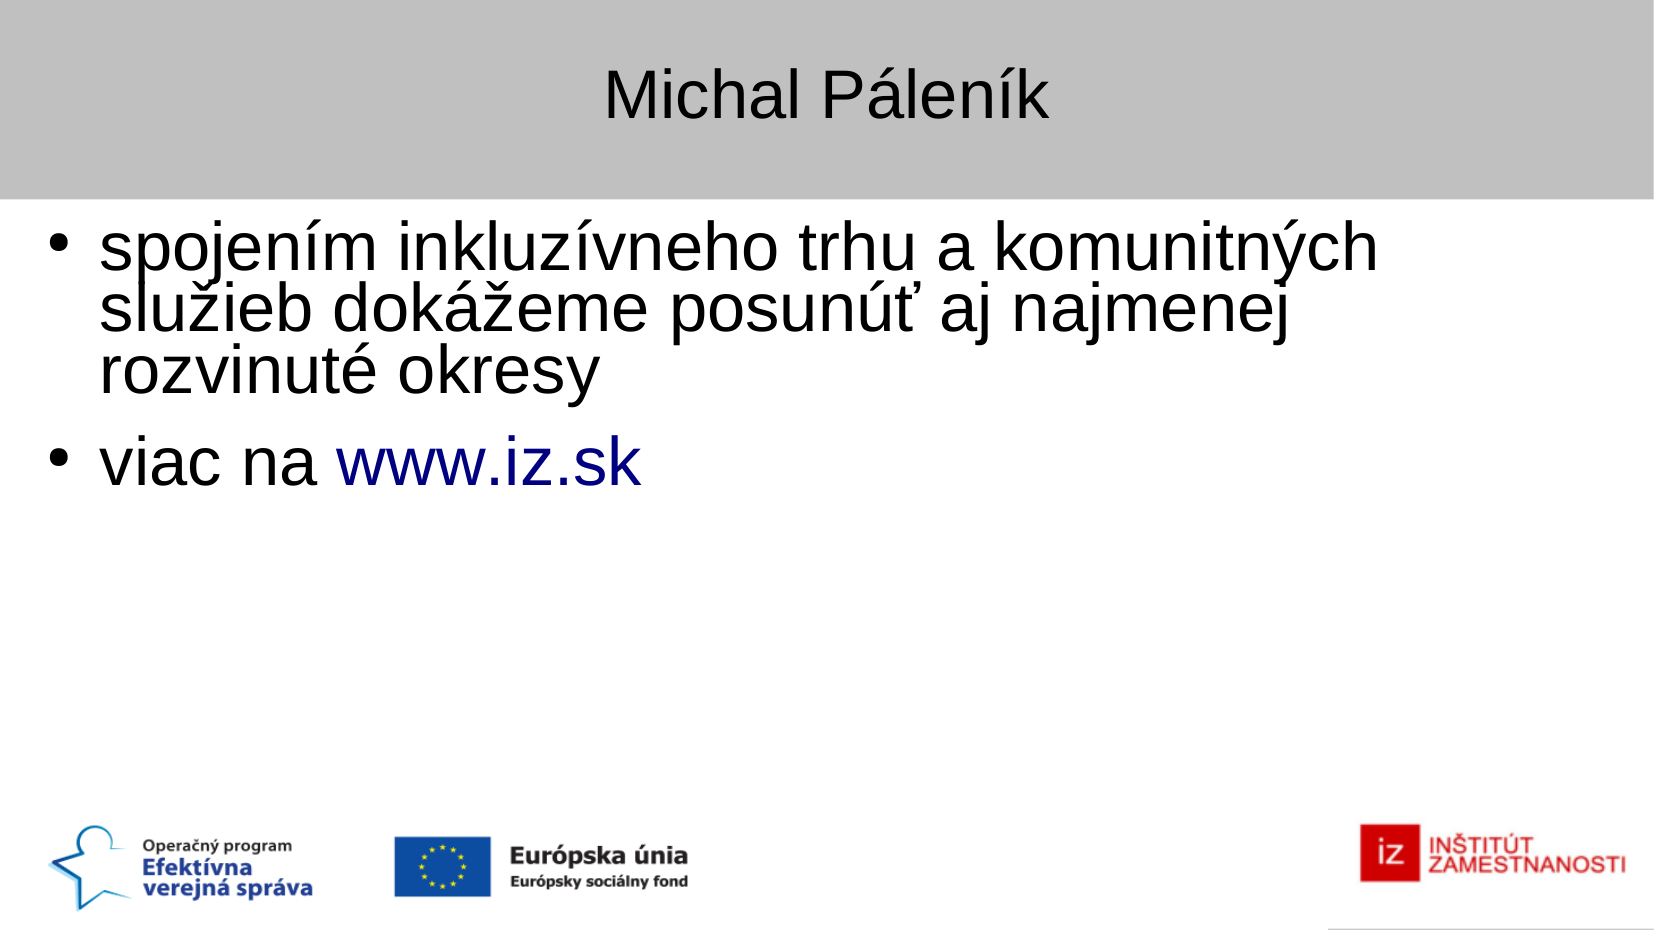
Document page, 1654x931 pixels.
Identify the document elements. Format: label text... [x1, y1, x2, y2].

list spojením inkluzívneho trhu a komunitných služieb dokážeme posunúť aj najmenej rozvinuté okresy viac na www.iz.sk [29, 221, 1533, 808]
title Michal Páleník [88, 22, 1565, 178]
picture [1328, 775, 1654, 931]
picture [29, 808, 709, 931]
